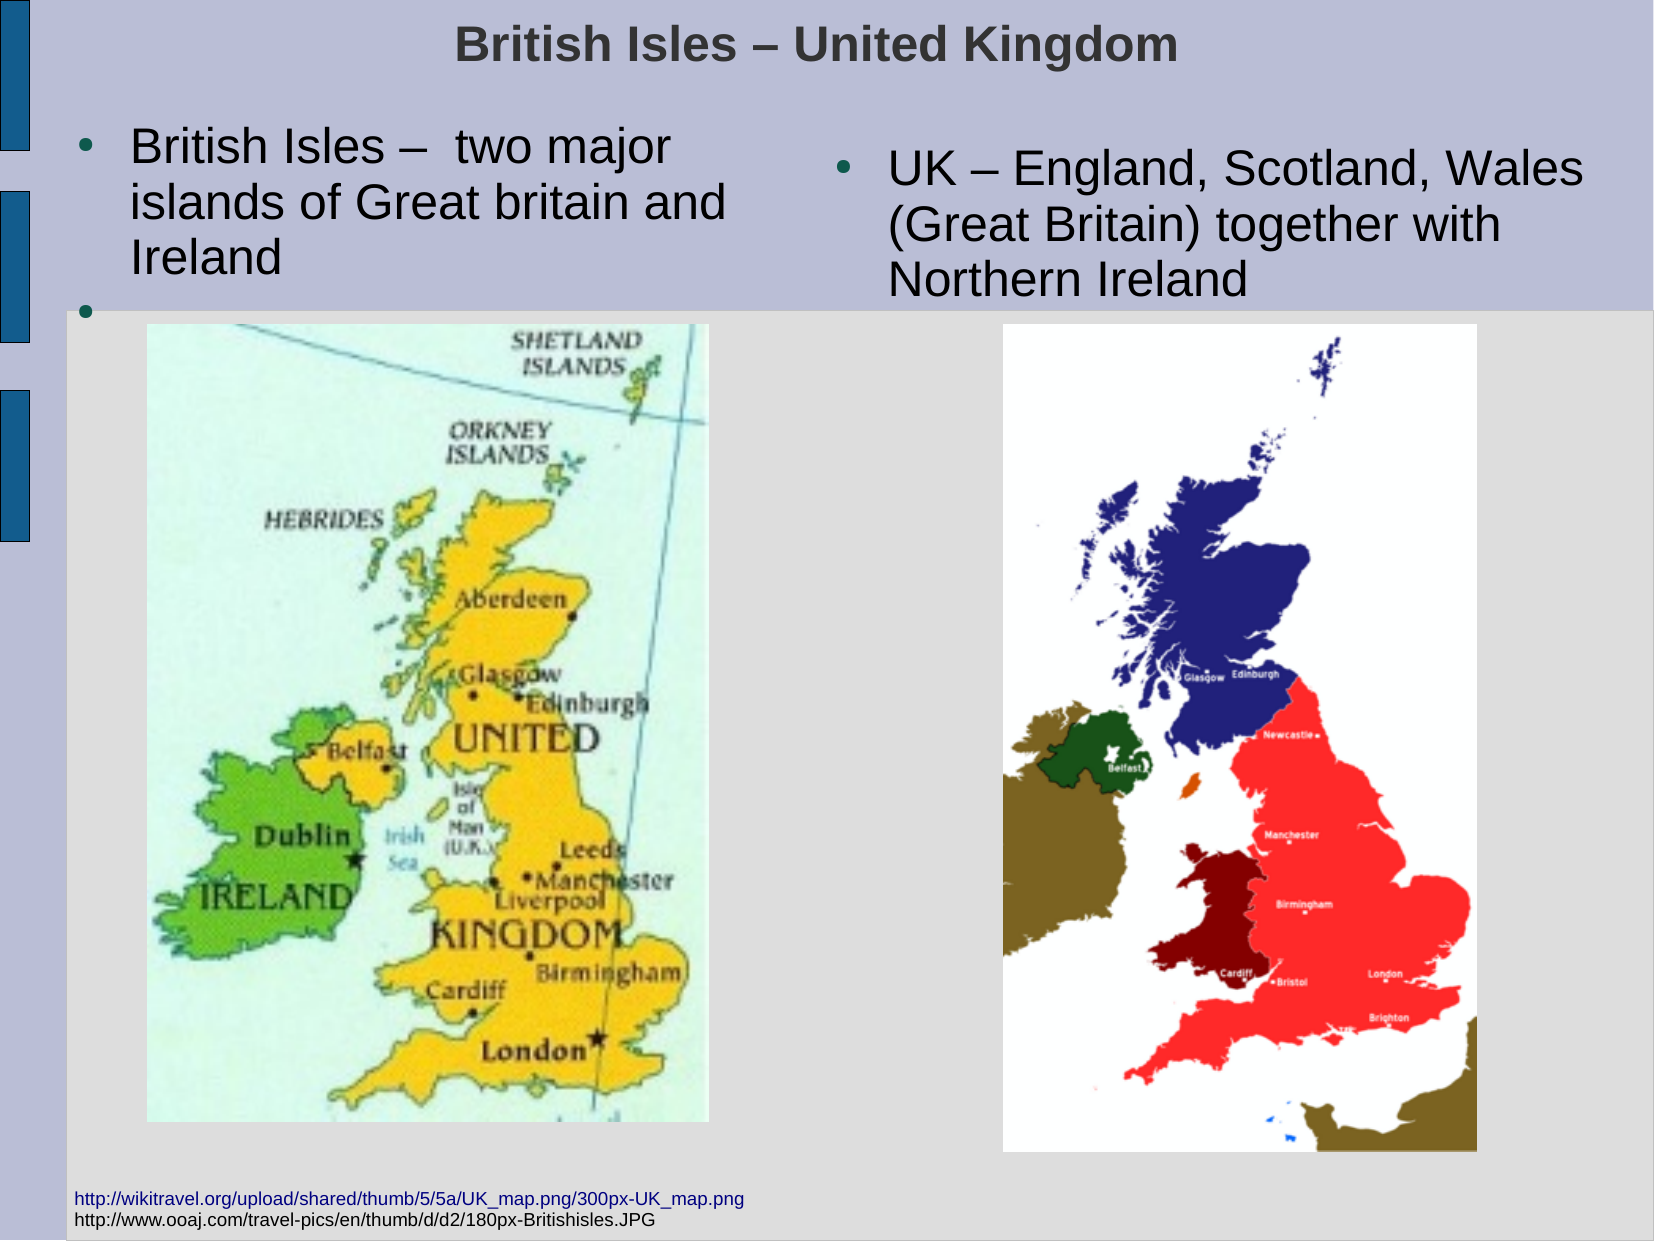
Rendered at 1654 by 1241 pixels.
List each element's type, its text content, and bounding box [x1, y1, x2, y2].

list UK – England, Scotland, Wales (Great Britain) together with Northern Ireland [816, 140, 1595, 1211]
picture [147, 324, 709, 1123]
text_box http://wikitravel.org/upload/shared/thumb/5/5a/UK_map.png/300px-UK_map.png http://www.ooaj.com/travel-pics/en/thumb/d/d2/180px-Britishisles.JPG [59, 1181, 1418, 1241]
title British Isles – United Kingdom [118, 0, 1531, 140]
list British Isles – two major islands of Great britain and Ireland [59, 118, 827, 1181]
picture [1003, 324, 1477, 1152]
